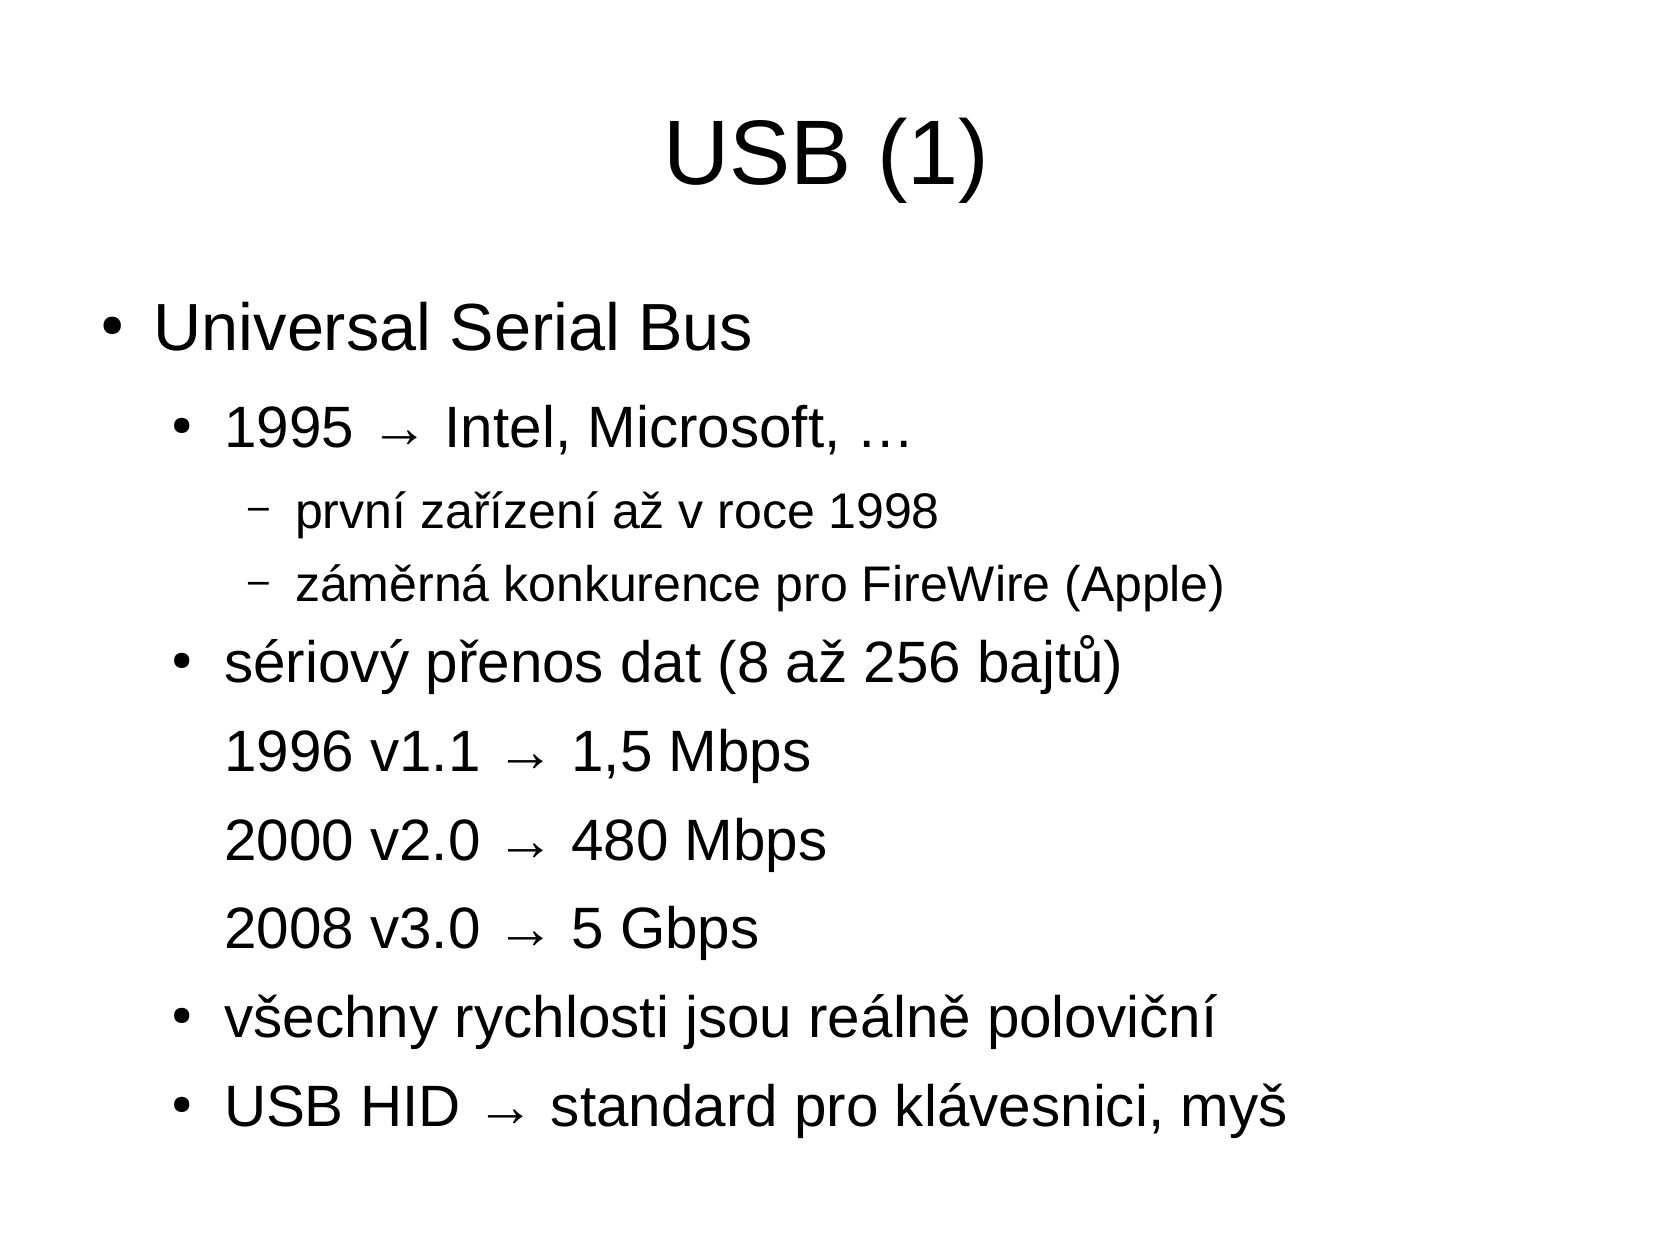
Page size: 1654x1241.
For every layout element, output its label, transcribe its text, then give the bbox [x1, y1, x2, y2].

title USB (1) [82, 56, 1571, 250]
list Universal Serial Bus 1995 → Intel, Microsoft, … první zařízení až v roce 1998 záměrná konkurence pro FireWire (Apple) sériový přenos dat (8 až 256 bajtů) 1996 v1.1 → 1,5 Mbps 2000 v2.0 → 480 Mbps 2008 v3.0 → 5 Gbps všechny rychlosti jsou reálně poloviční USB HID → standard pro klávesnici, myš [82, 290, 1571, 1109]
